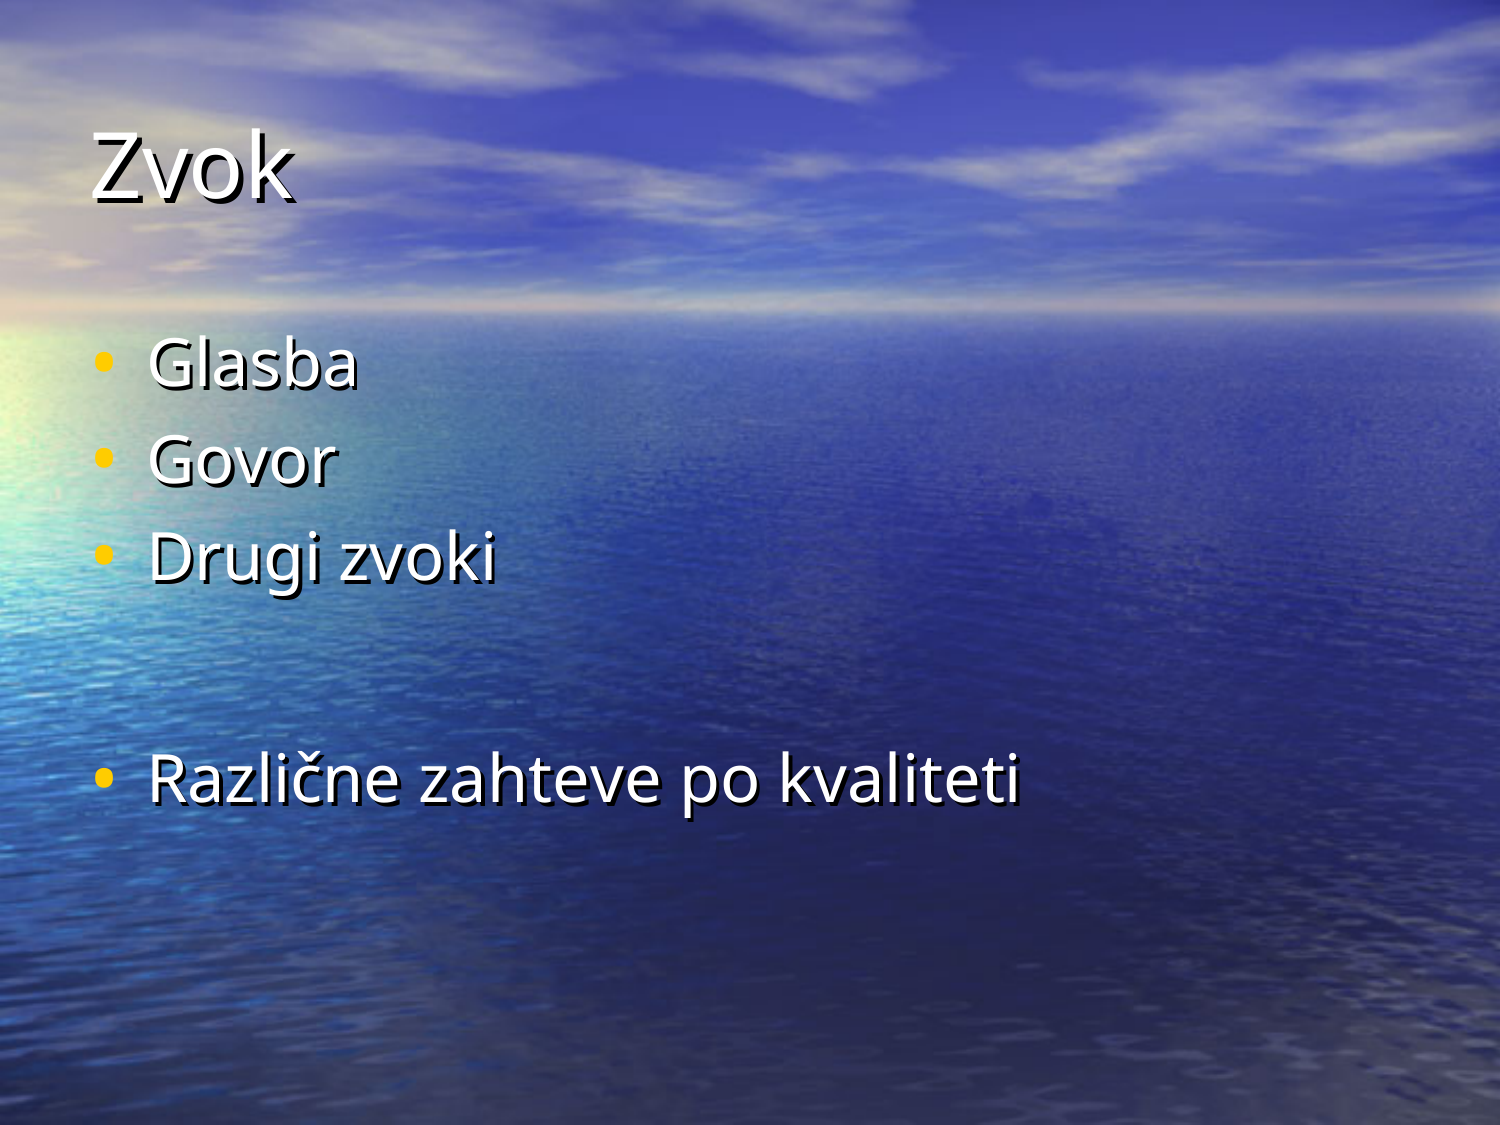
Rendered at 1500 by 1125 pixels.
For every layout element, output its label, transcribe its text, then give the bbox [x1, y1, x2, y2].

picture [0, 0, 1500, 1125]
title Zvok [75, 47, 1426, 276]
list Glasba Govor Drugi zvoki Različne zahteve po kvaliteti [75, 312, 1426, 988]
